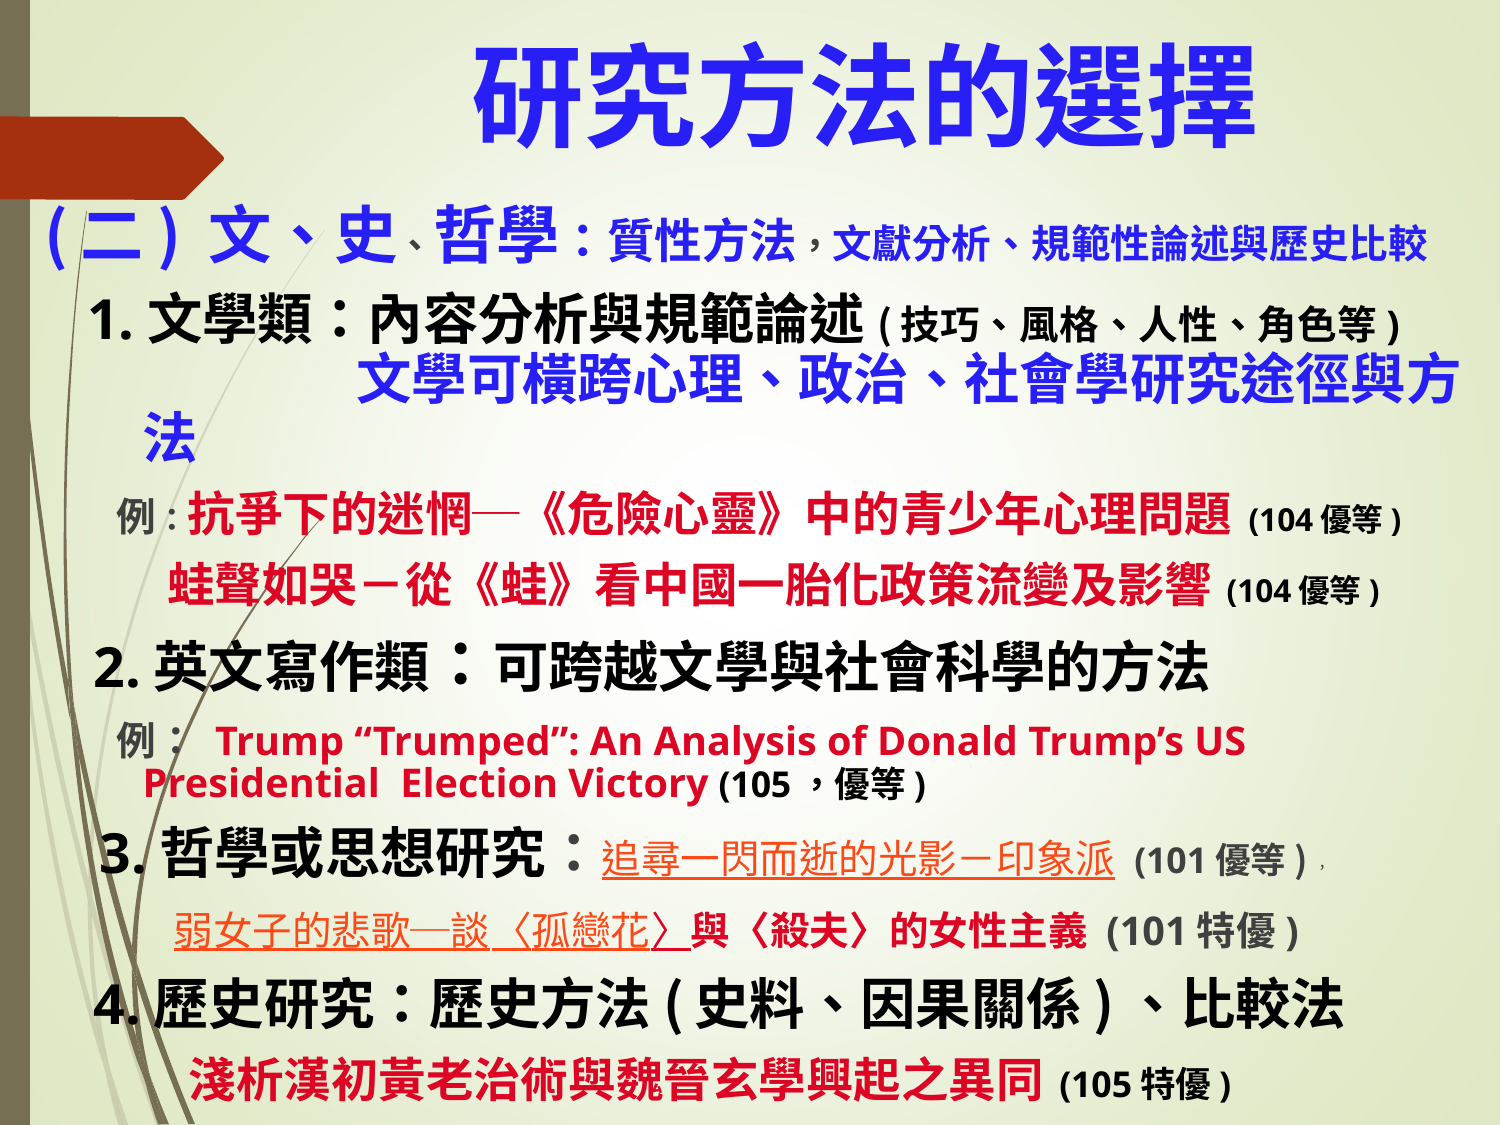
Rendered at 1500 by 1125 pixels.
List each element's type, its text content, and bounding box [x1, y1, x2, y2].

list (二) 文、史、哲學：質性方法，文獻分析、規範性論述與歷史比較 1.文學類：內容分析與規範論述(技巧、風格、人性、角色等) 文學可橫跨心理、政治、社會學研究途徑與方法 例：抗爭下的迷惘─《危險心靈》中的青少年心理問題 (104優等) 蛙聲如哭－從《蛙》看中國一胎化政策流變及影響 (104優等) 2.英文寫作類：可跨越文學與社會科學的方法 例： Trump “Trumped”: An Analysis of Donald Trump’s US Presidential Election Victory (105，優等) 3.哲學或思想研究：追尋一閃而逝的光影－印象派 (101優等)， 弱女子的悲歌─談〈孤戀花〉與〈殺夫〉的女性主義 (101特優) 4.歷史研究：歷史方法(史料、因果關係)、比較法 淺析漢初黃老治術與魏晉玄學興起之異同 (105特優) [29, 196, 1500, 1125]
title 研究方法的選擇 [324, 19, 1406, 185]
picture [30, 0, 1500, 196]
